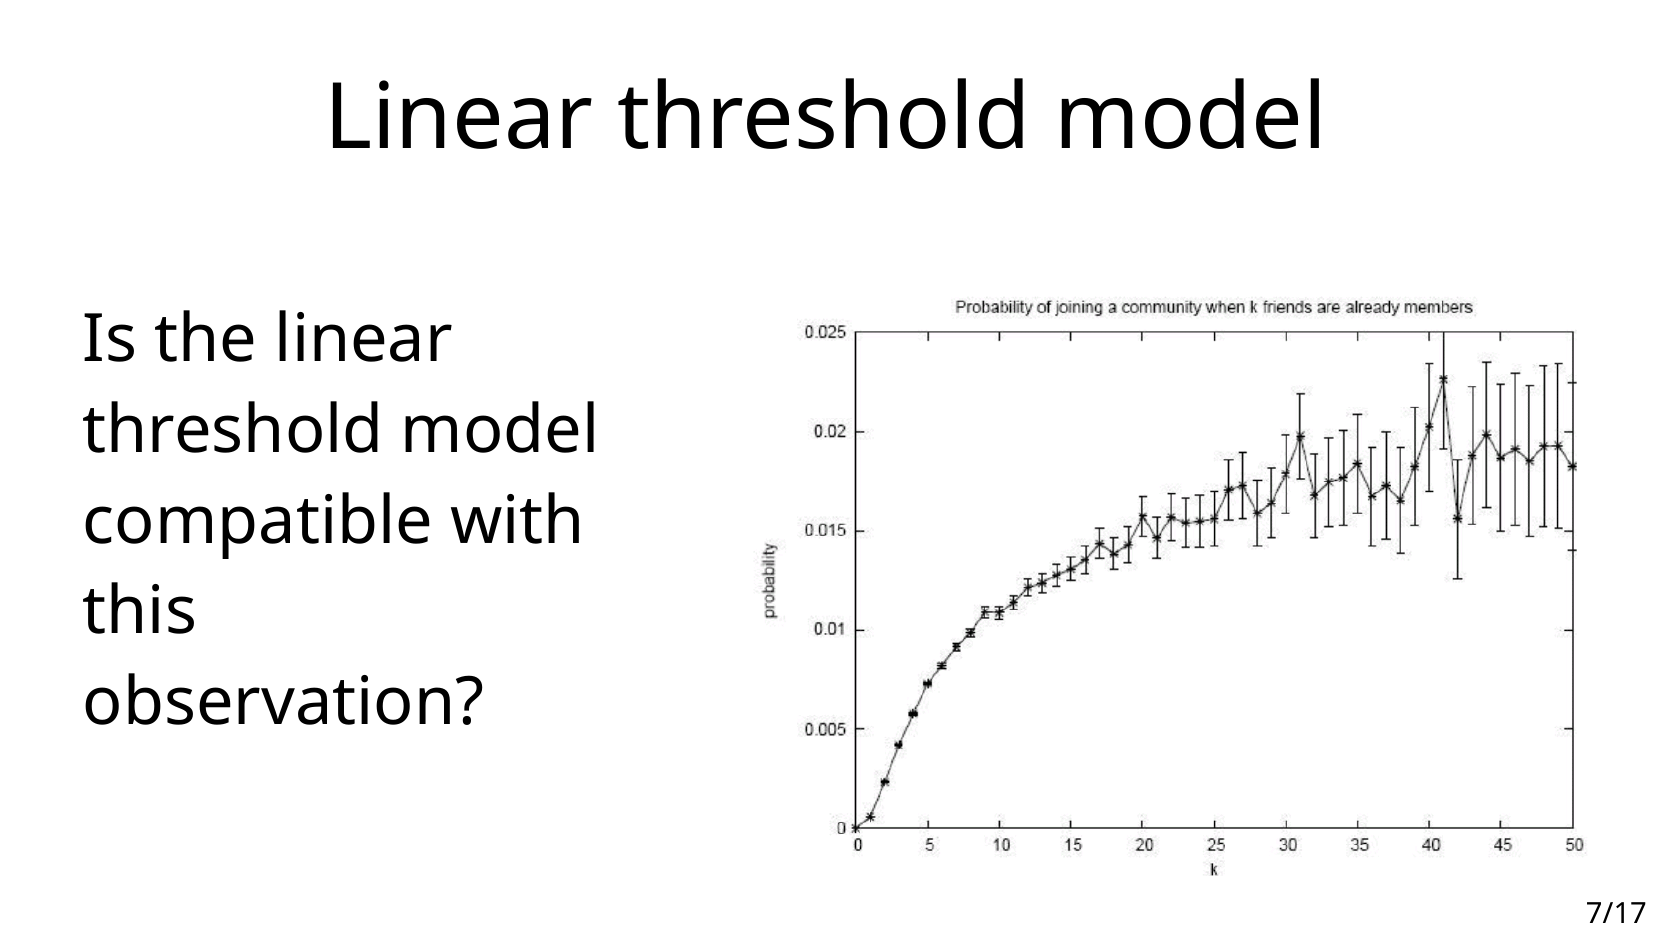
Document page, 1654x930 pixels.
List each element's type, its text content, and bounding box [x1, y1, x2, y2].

list Is the linear threshold model compatible with this observation? [82, 290, 616, 930]
title Linear threshold model [82, 1, 1571, 225]
picture [735, 269, 1598, 876]
